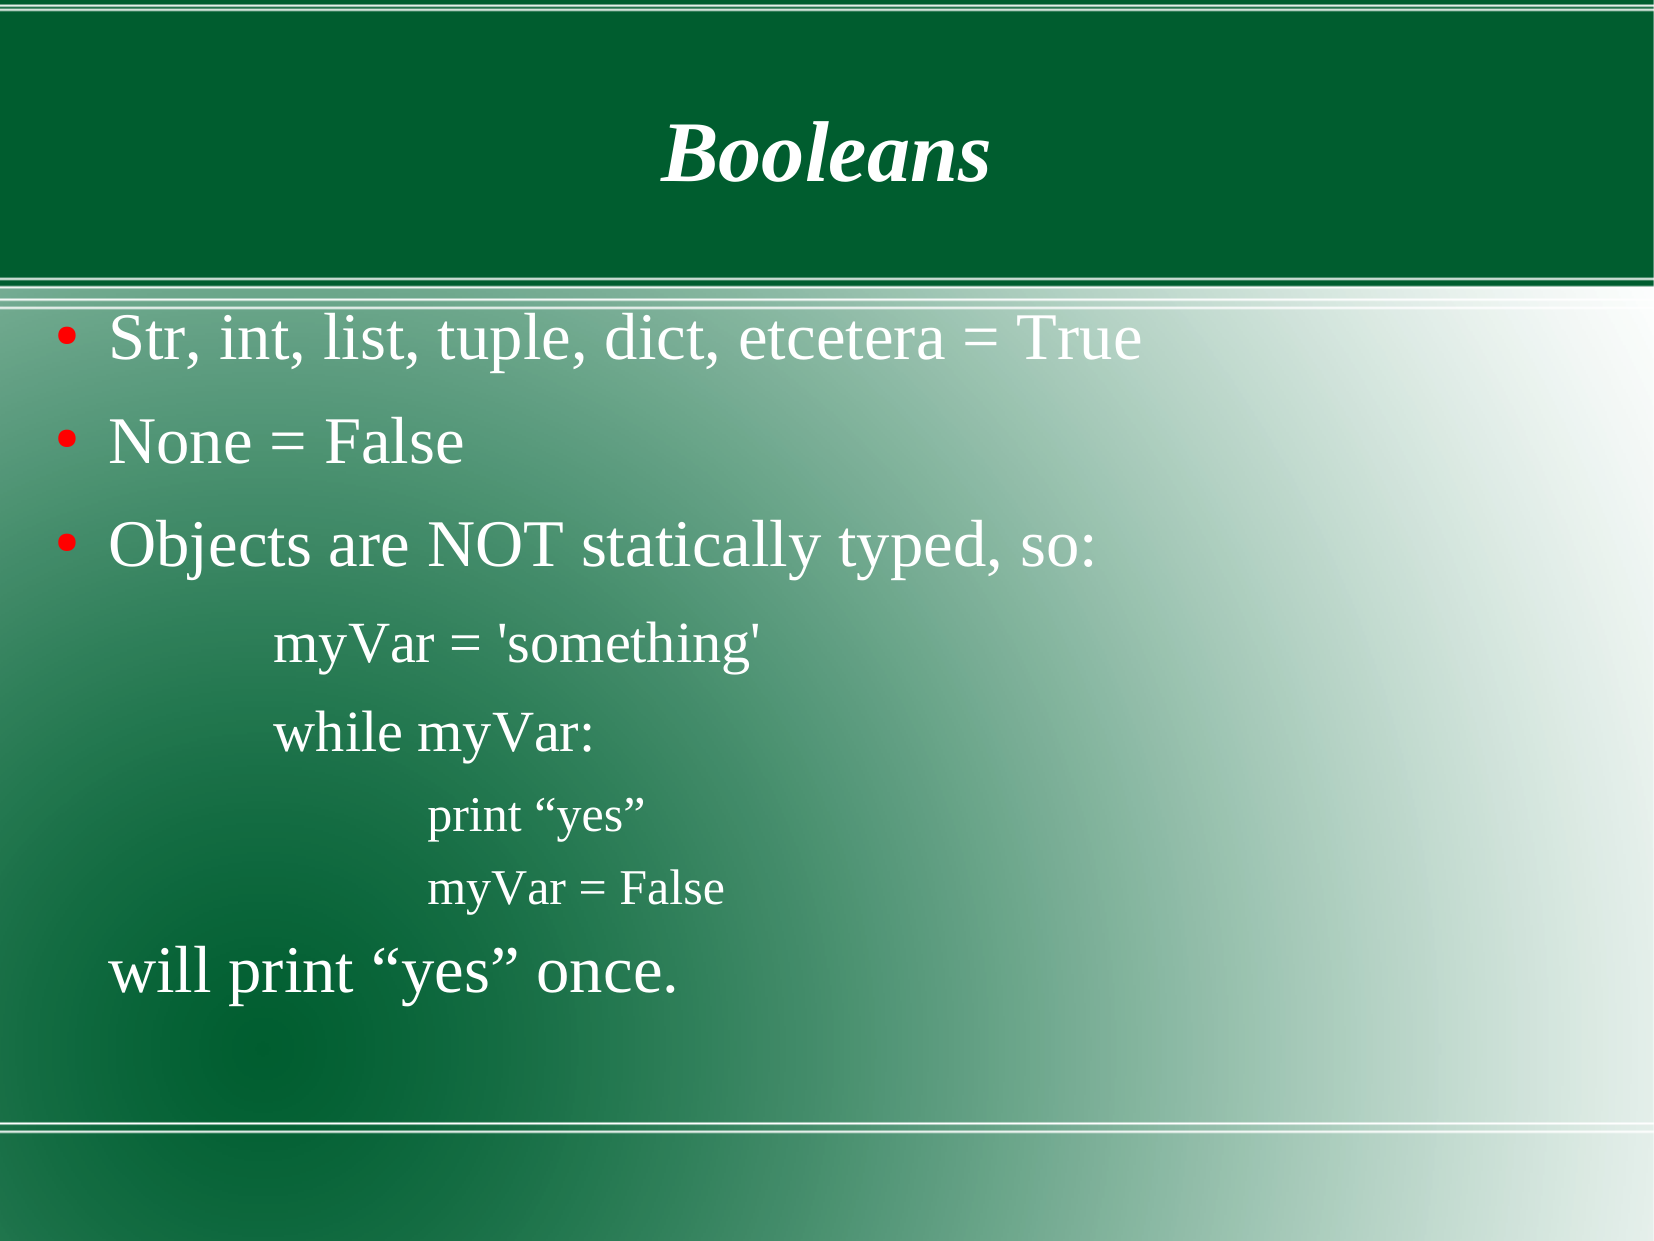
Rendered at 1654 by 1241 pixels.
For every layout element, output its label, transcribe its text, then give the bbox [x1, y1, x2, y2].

list Str, int, list, tuple, dict, etcetera = True None = False Objects are NOT statically typed, so: myVar = 'something' while myVar: print “yes” myVar = False will print “yes” once. [37, 300, 1526, 1119]
title Booleans [82, 49, 1571, 257]
picture [0, 0, 1654, 1241]
